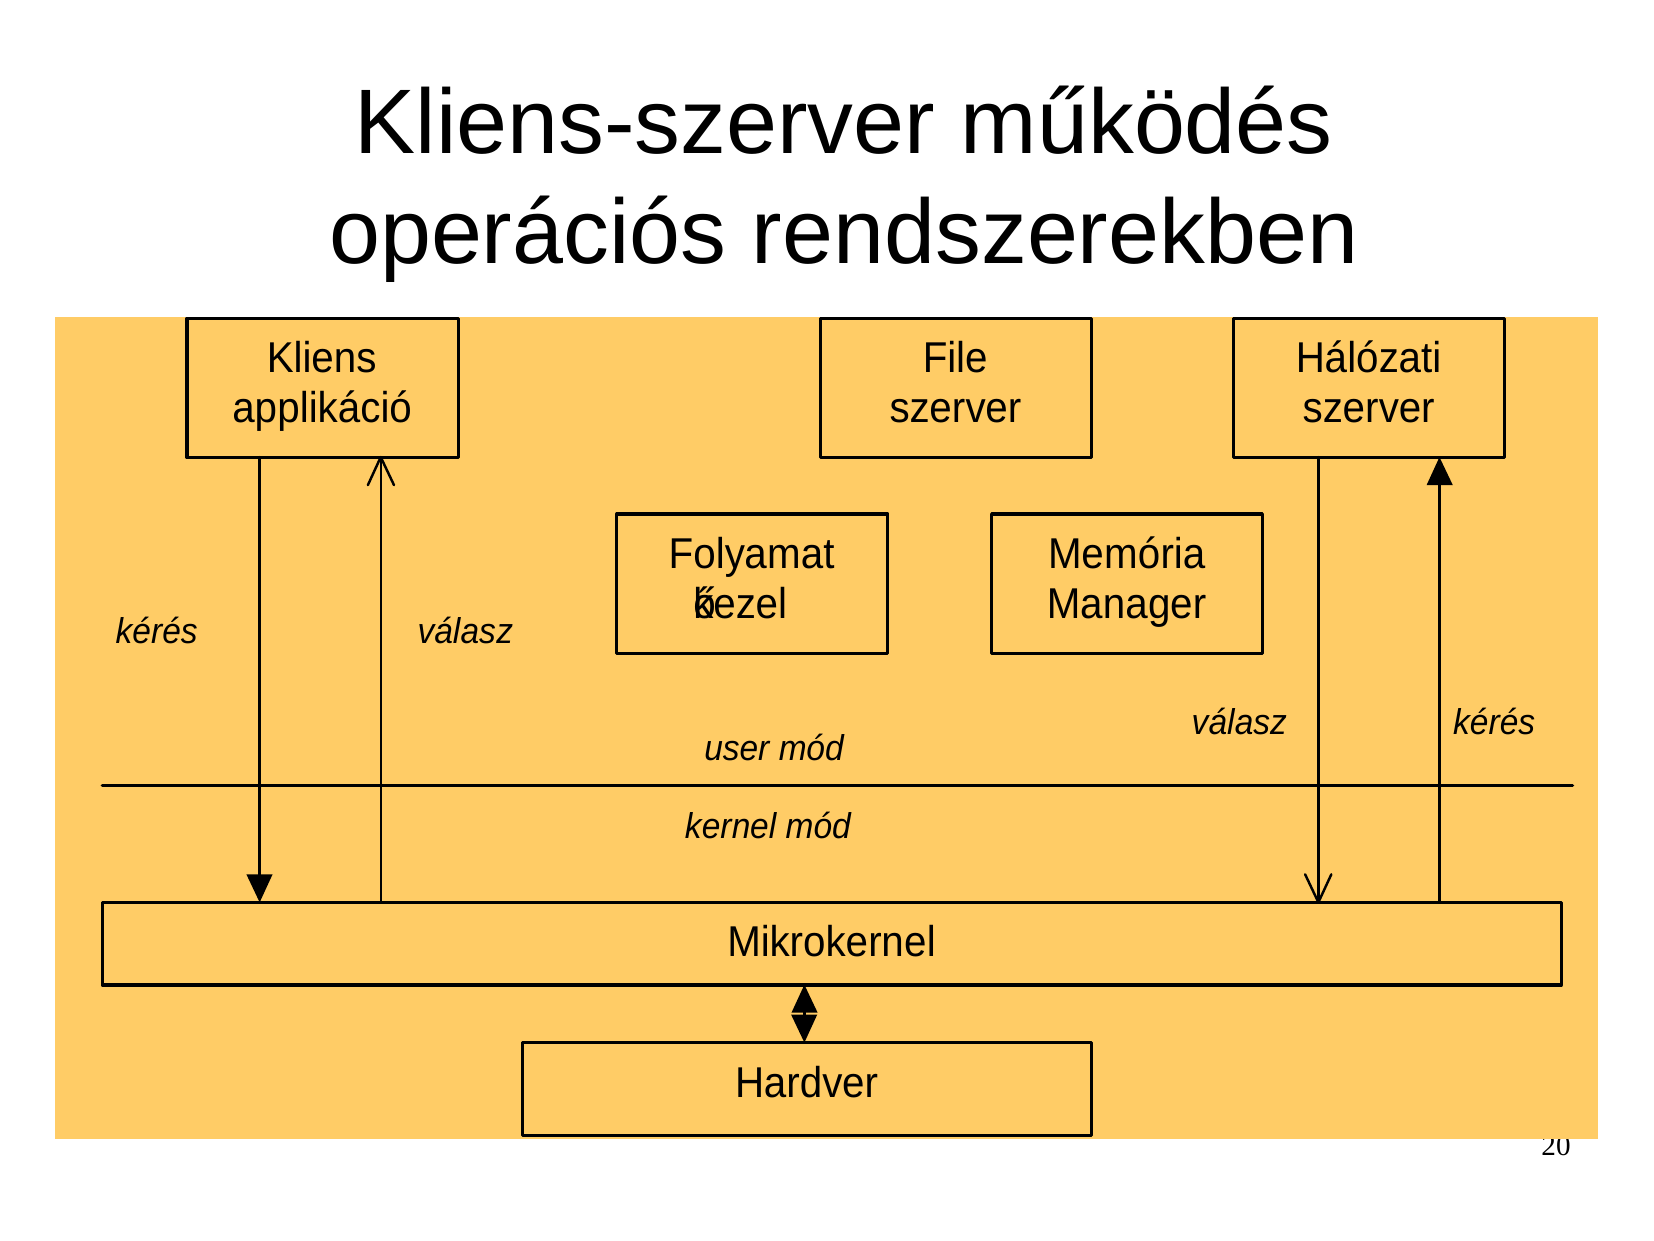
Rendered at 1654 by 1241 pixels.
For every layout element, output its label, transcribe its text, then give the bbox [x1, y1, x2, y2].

chart [55, 316, 1599, 1140]
title Kliens-szerver működés operációs rendszerekben [124, 68, 1530, 276]
